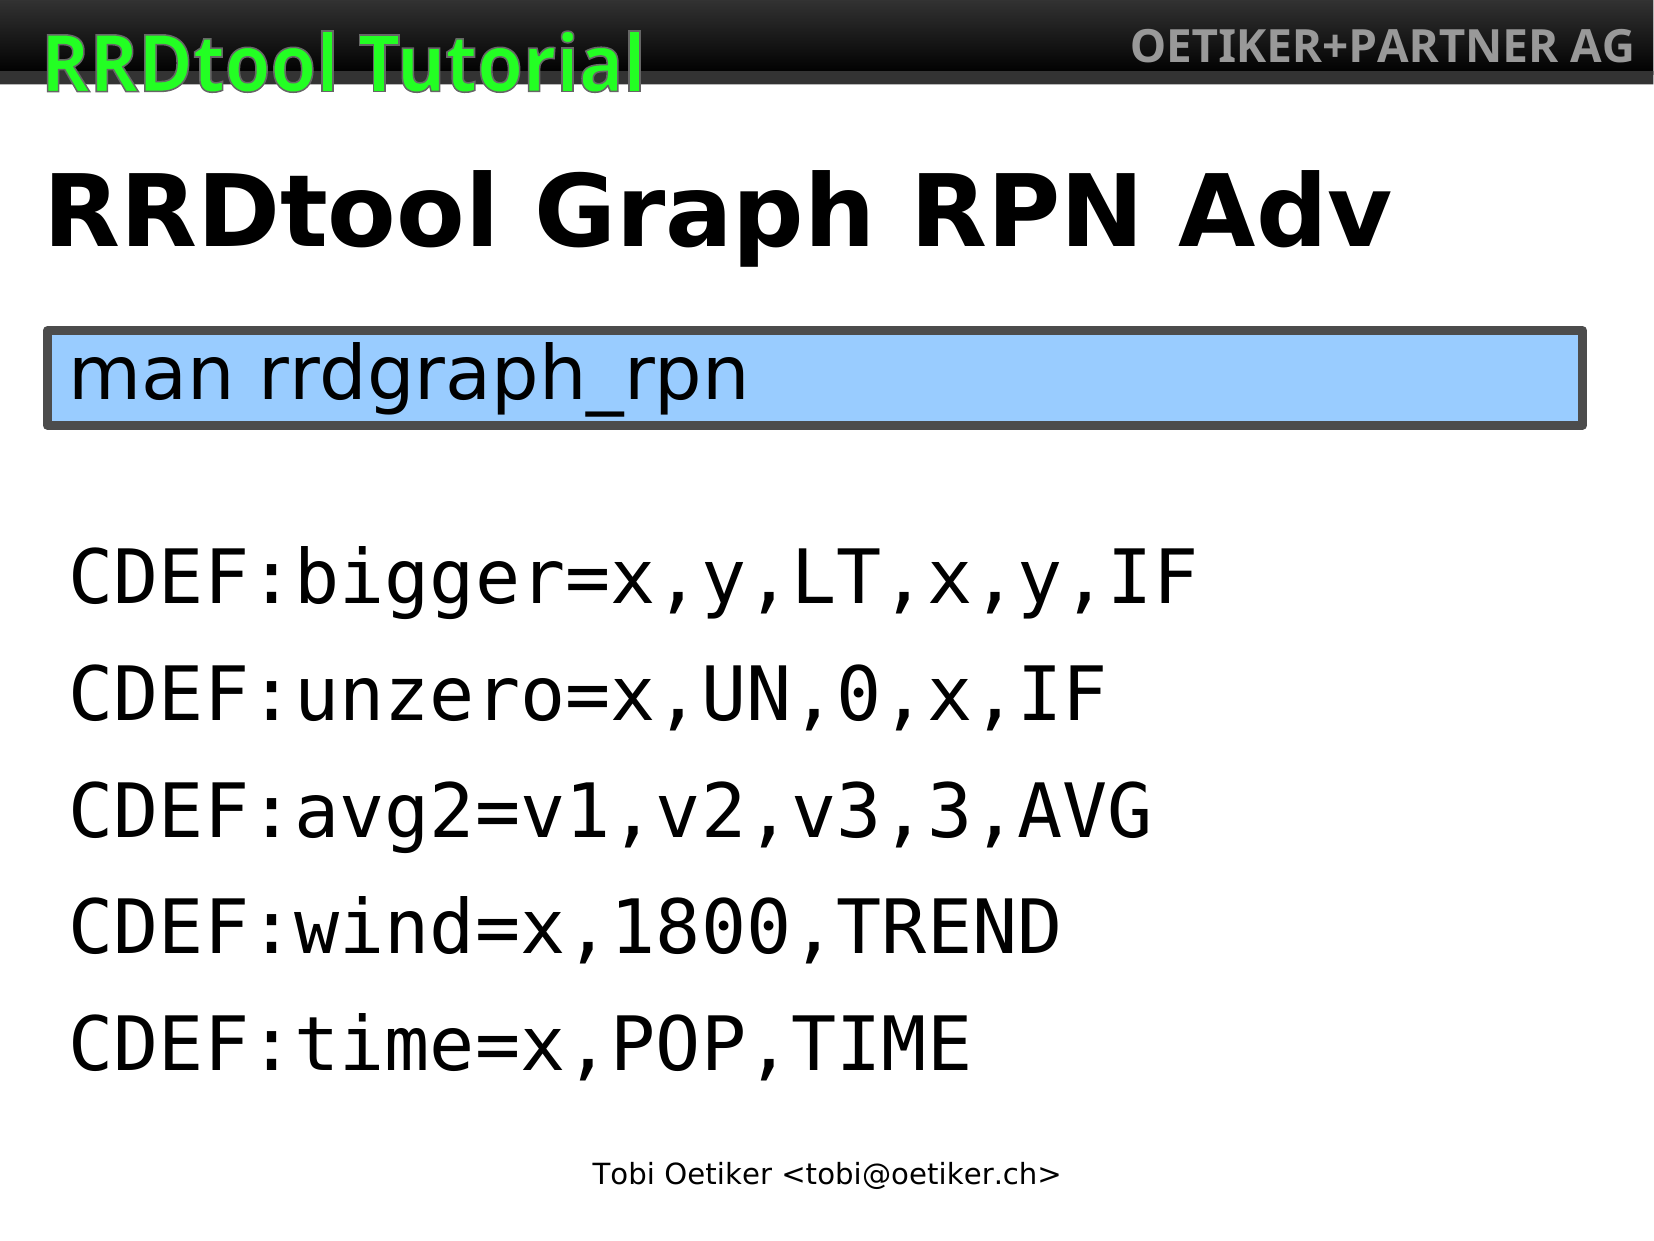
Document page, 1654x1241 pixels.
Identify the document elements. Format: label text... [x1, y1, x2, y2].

title RRDtool Graph RPN Adv [43, 137, 1582, 287]
list man rrdgraph_rpn CDEF:bigger=x,y,LT,x,y,IF CDEF:unzero=x,UN,0,x,IF CDEF:avg2=v1,v2,v3,3,AVG CDEF:wind=x,1800,TREND CDEF:time=x,POP,TIME [50, 329, 1571, 1099]
text_box [1571, 330, 1583, 426]
